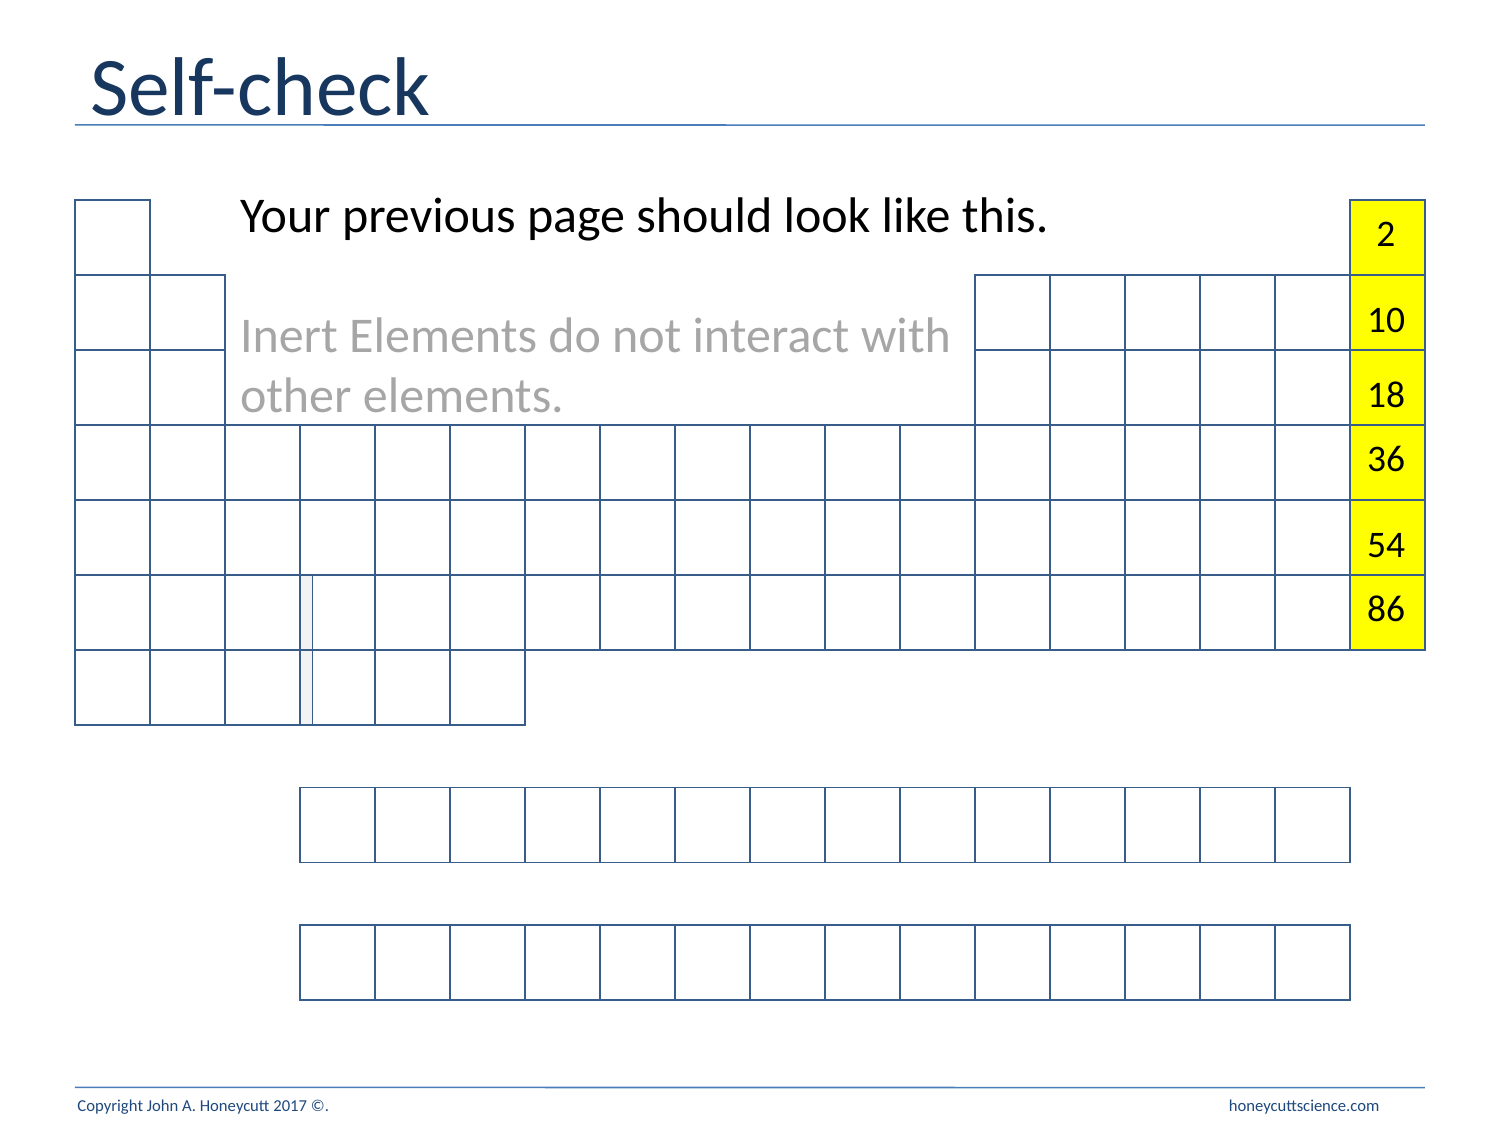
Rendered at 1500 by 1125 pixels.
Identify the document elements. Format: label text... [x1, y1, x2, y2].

text_box 18 [1351, 362, 1421, 423]
text_box 54 [1351, 512, 1421, 573]
text_box 86 [1351, 576, 1421, 638]
text_box Your previous page should look like this. Inert Elements do not interact with other elements. [224, 174, 1125, 554]
text_box [1349, 199, 1425, 650]
text_box 36 [1351, 426, 1421, 488]
text_box 2 [1361, 201, 1411, 263]
text_box 10 [1351, 287, 1421, 348]
title Self-check [75, 45, 1425, 121]
